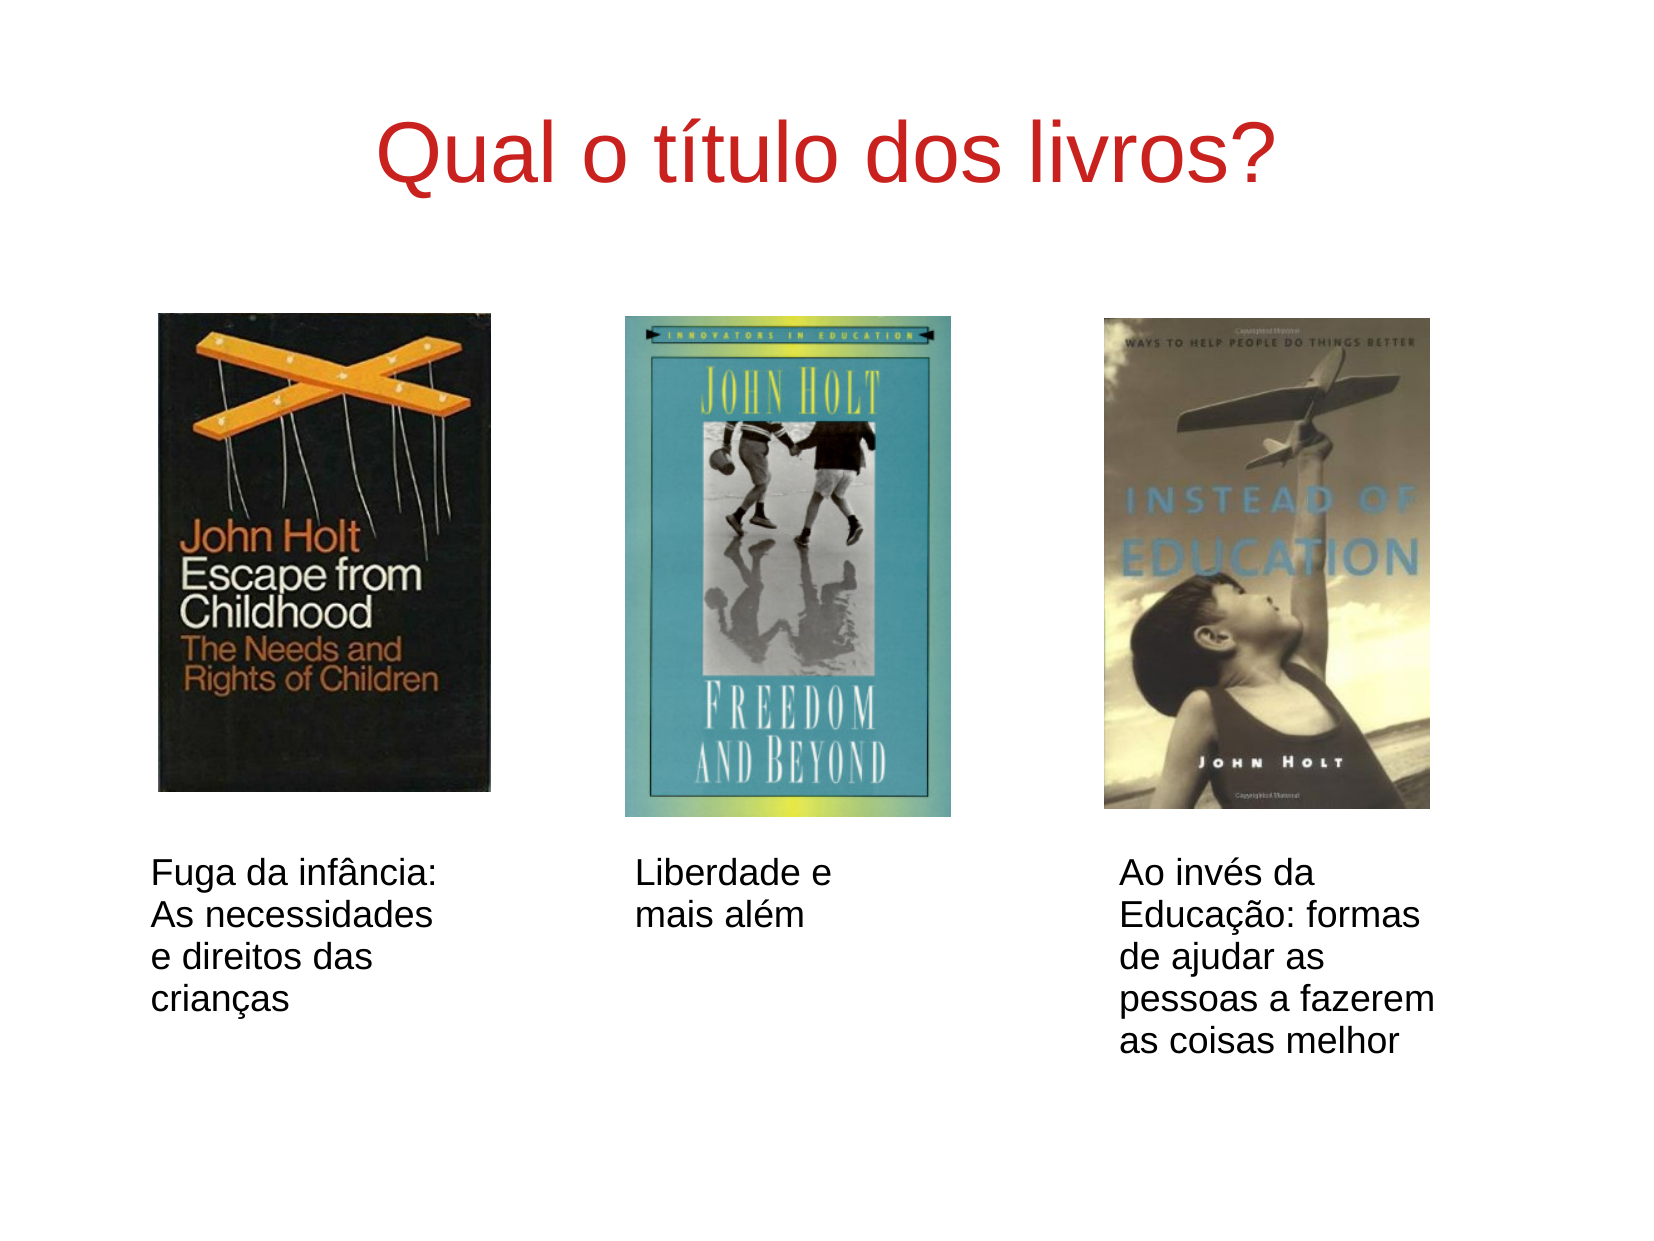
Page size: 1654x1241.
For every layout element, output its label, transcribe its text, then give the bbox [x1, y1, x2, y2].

text_box Liberdade e mais além [620, 844, 928, 944]
title Qual o título dos livros? [82, 49, 1571, 257]
text_box Fuga da infância: As necessidades e direitos das crianças [135, 844, 455, 1028]
picture [1104, 318, 1430, 809]
picture [158, 313, 491, 792]
picture [625, 316, 951, 817]
text_box Ao invés da Educação: formas de ajudar as pessoas a fazerem as coisas melhor [1104, 844, 1459, 1070]
